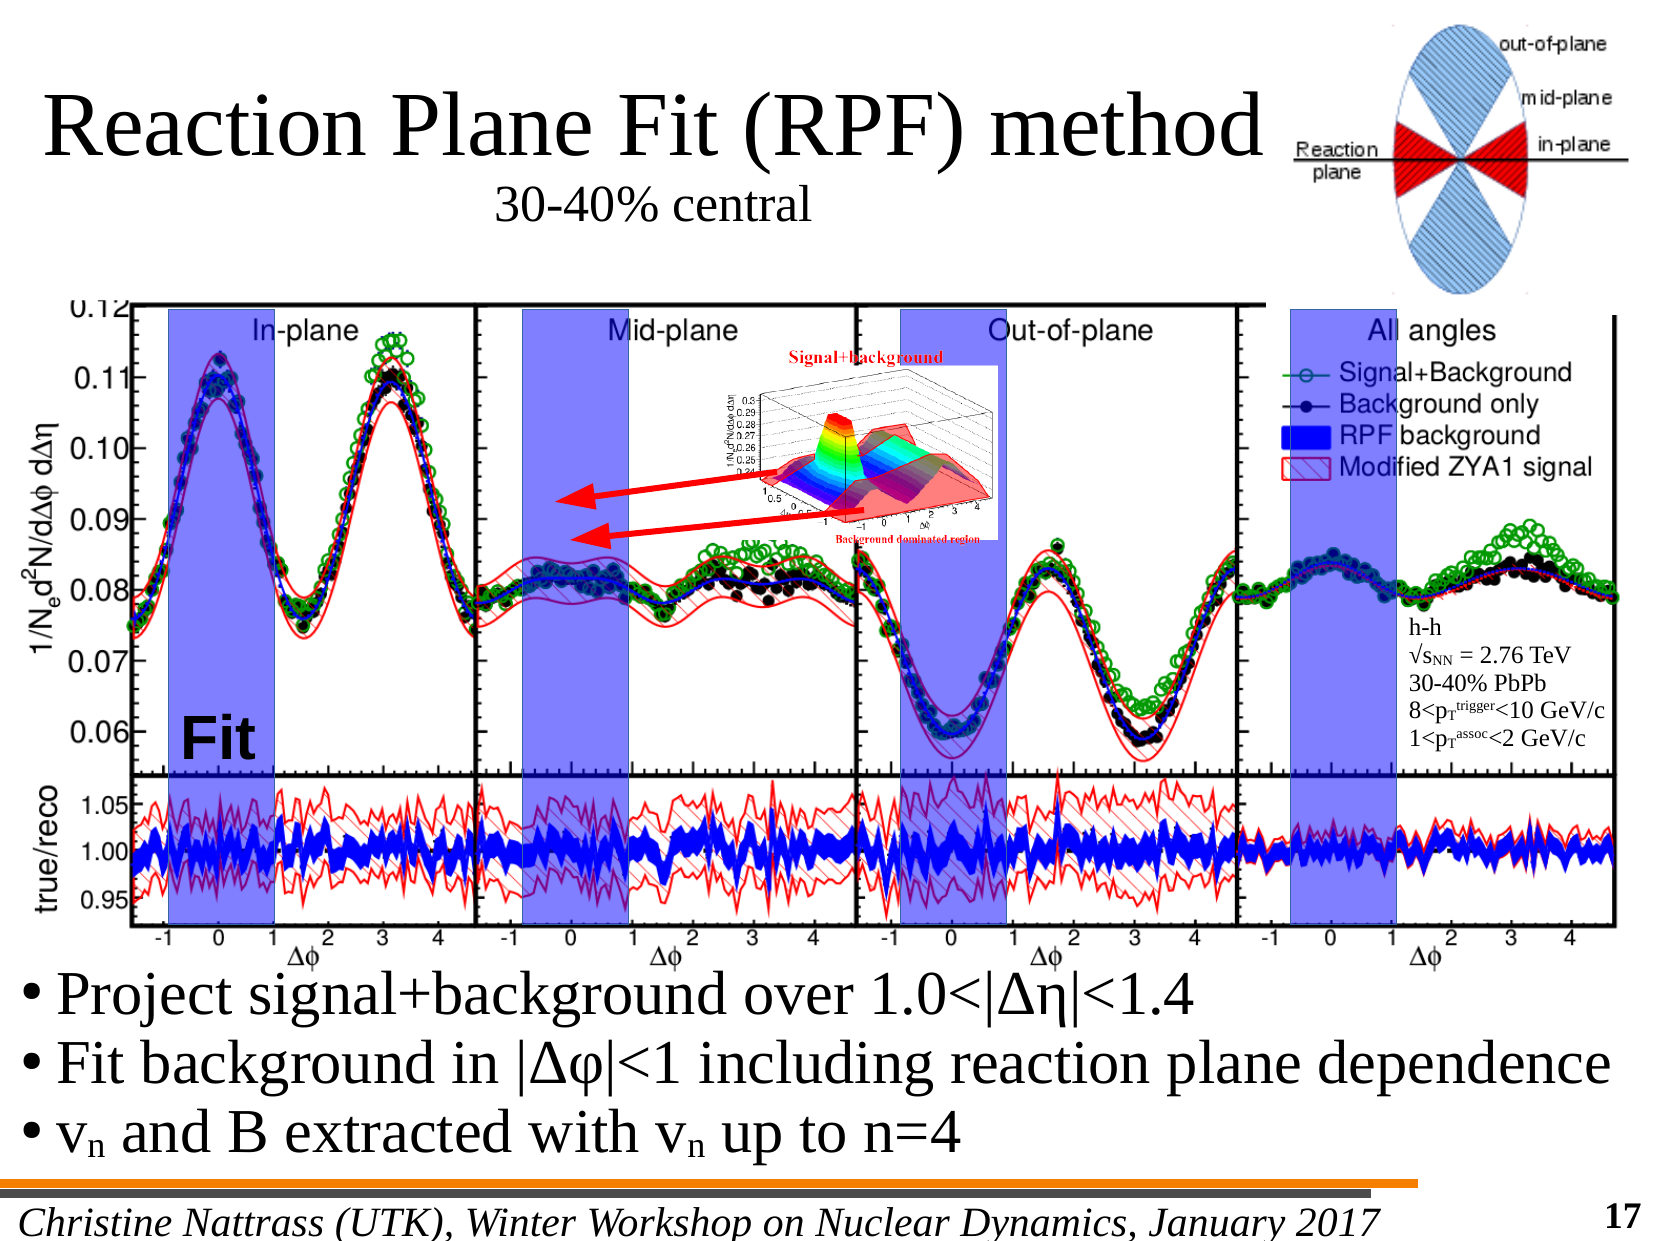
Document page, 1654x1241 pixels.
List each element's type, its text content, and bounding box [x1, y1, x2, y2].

text_box [168, 781, 275, 925]
text_box [1290, 309, 1397, 925]
text_box Fit [165, 695, 301, 781]
picture [0, 14, 1654, 982]
text_box [168, 309, 275, 695]
title Reaction Plane Fit (RPF) method 30-40% central [35, 49, 1273, 257]
text_box h-h √sNN = 2.76 TeV 30-40% PbPb 8<pTtrigger<10 GeV/c 1<pTassoc<2 GeV/c [1394, 605, 1654, 789]
text_box [900, 556, 1007, 925]
text_box [522, 309, 629, 925]
text_box Project signal+background over 1.0<|Δη|<1.4 Fit background in |Δφ|<1 including reaction plane dependence vn and B extracted with vn up to n=4 [5, 951, 1642, 1241]
text_box [900, 309, 1007, 344]
